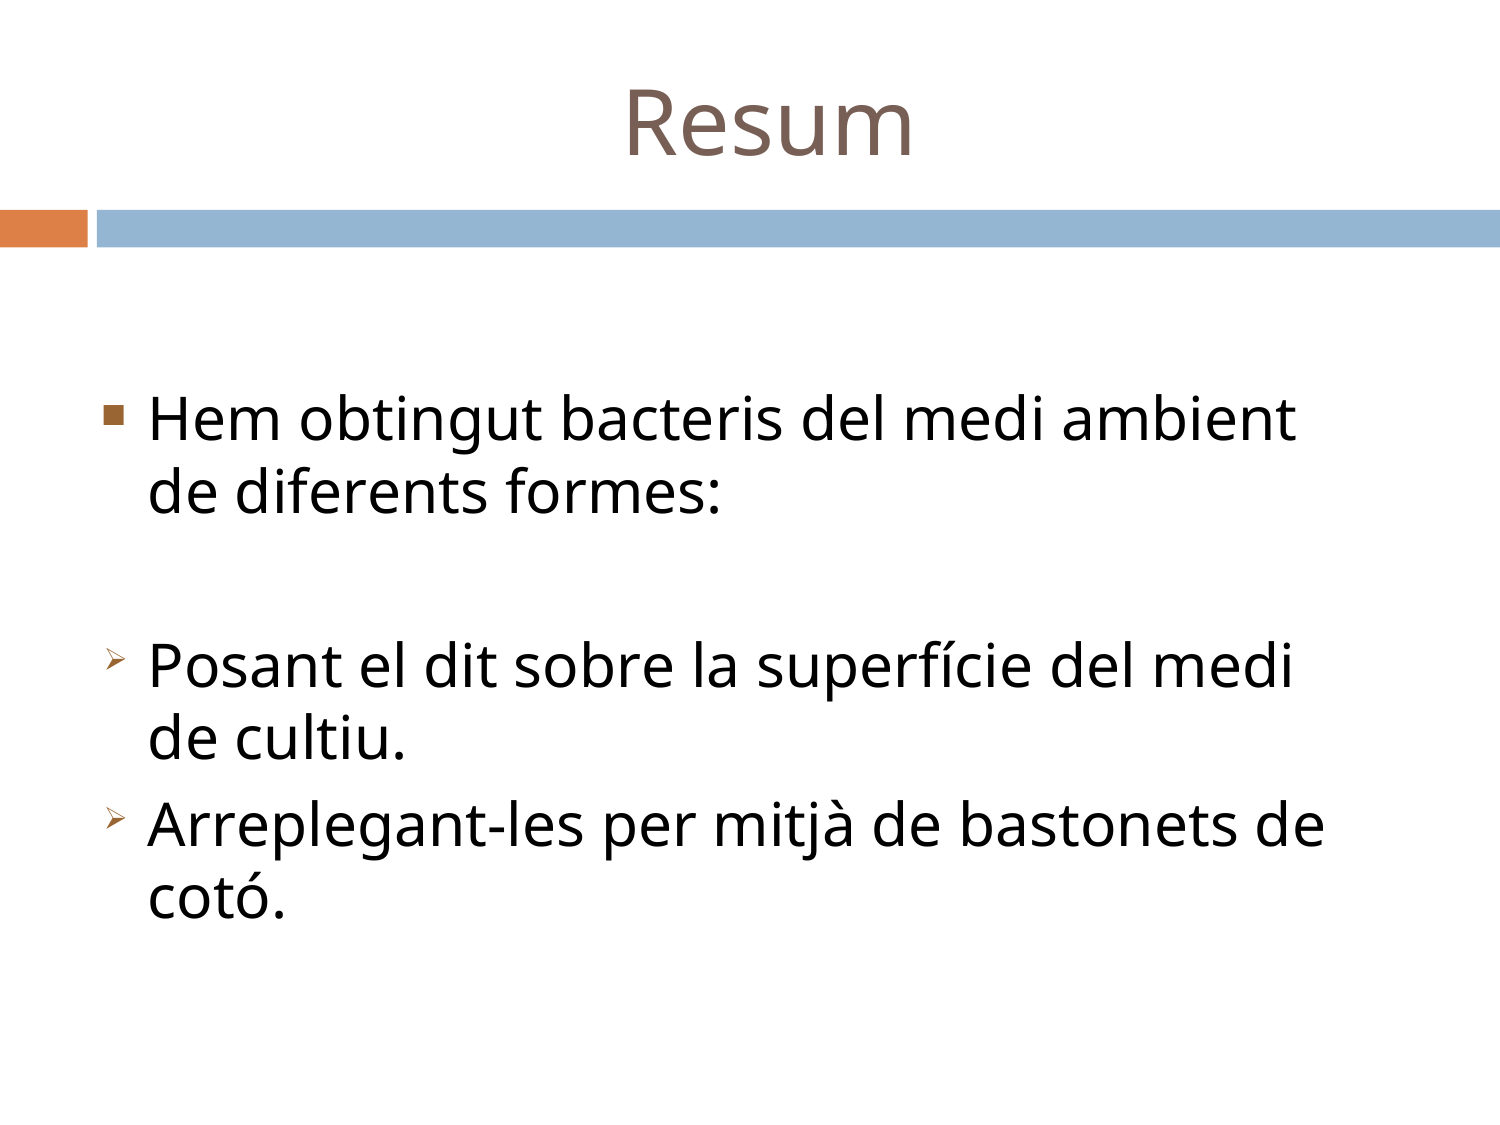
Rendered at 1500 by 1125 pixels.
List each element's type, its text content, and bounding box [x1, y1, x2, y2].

title Resum [100, 37, 1438, 201]
list Hem obtingut bacteris del medi ambient de diferents formes: Posant el dit sobre la superfície del medi de cultiu. Arreplegant-les per mitjà de bastonets de cotó. [59, 372, 1397, 1111]
